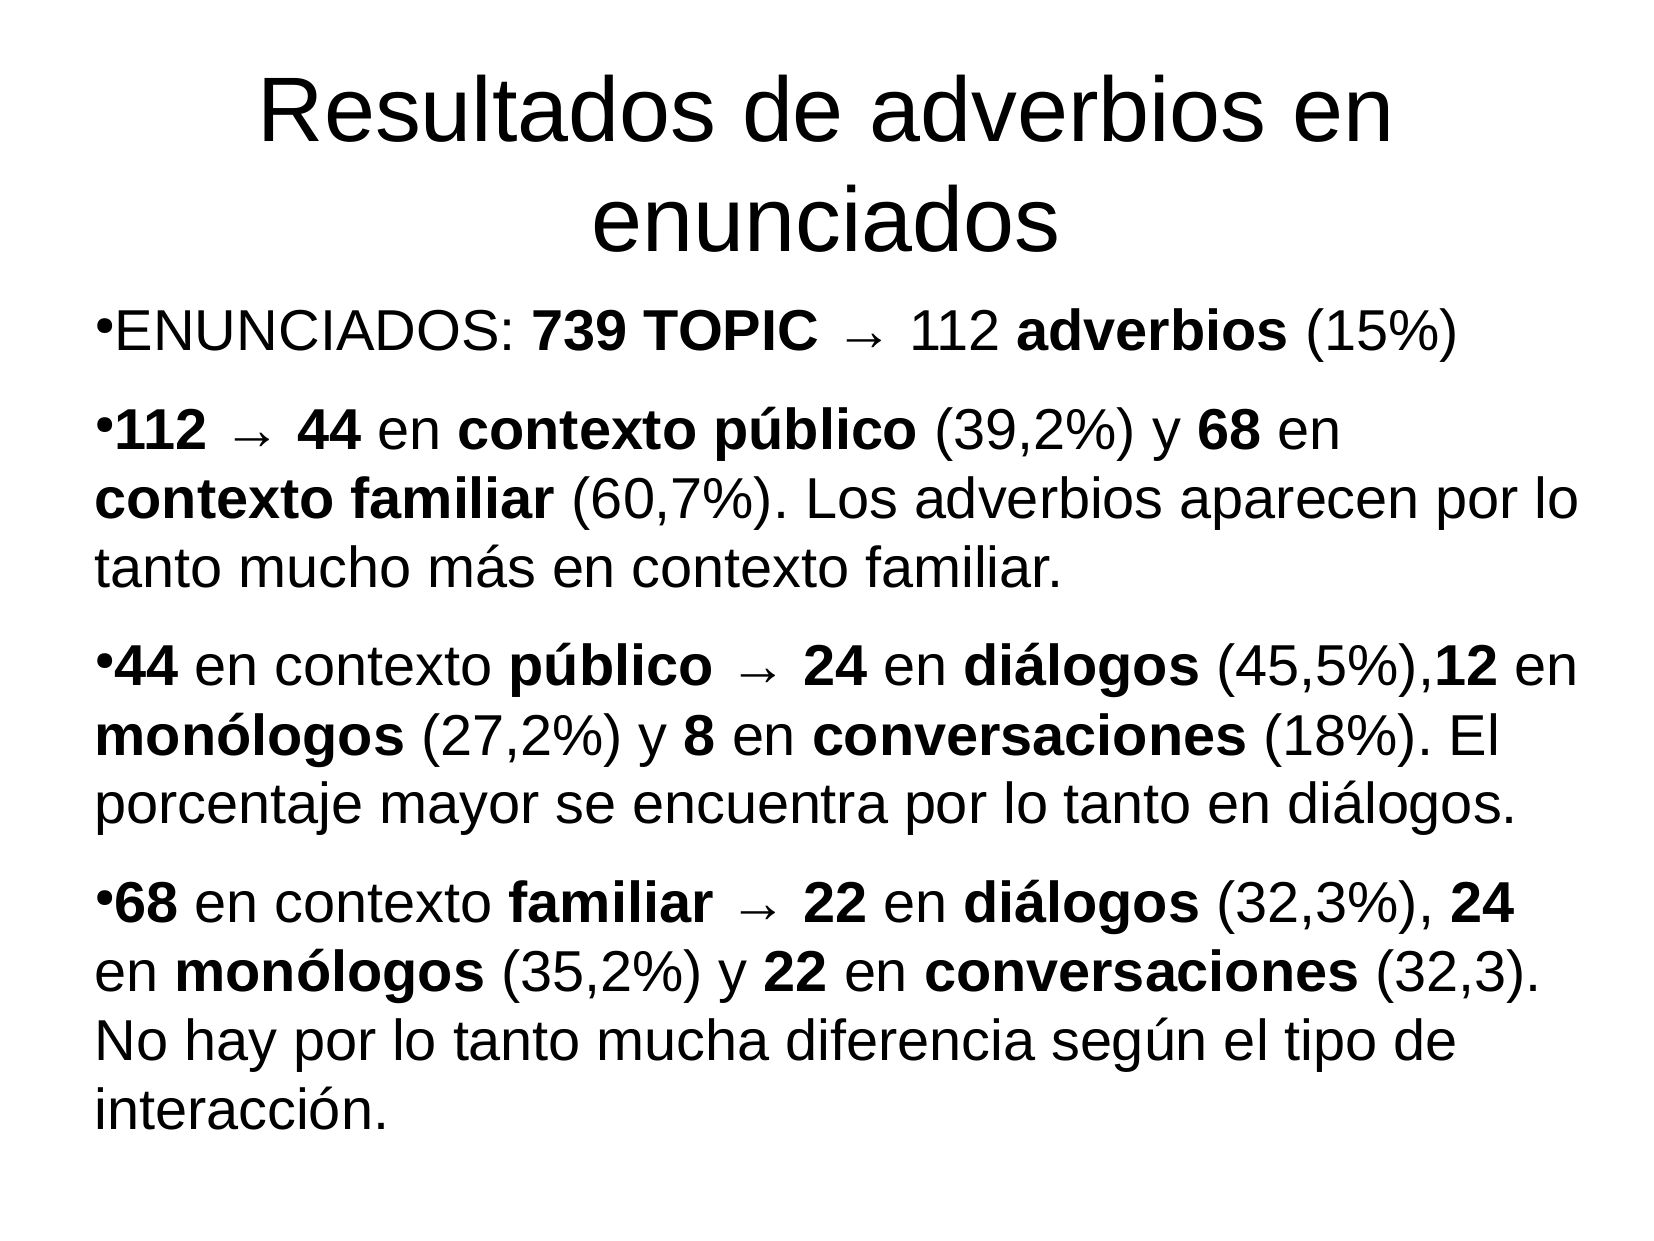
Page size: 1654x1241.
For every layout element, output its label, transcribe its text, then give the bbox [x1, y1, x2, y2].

list ENUNCIADOS: 739 TOPIC → 112 adverbios (15%) 112 → 44 en contexto público (39,2%) y 68 en contexto familiar (60,7%). Los adverbios aparecen por lo tanto mucho más en contexto familiar. 44 en contexto público → 24 en diálogos (45,5%),12 en monólogos (27,2%) y 8 en conversaciones (18%). El porcentaje mayor se encuentra por lo tanto en diálogos. 68 en contexto familiar → 22 en diálogos (32,3%), 24 en monólogos (35,2%) y 22 en conversaciones (32,3). No hay por lo tanto mucha diferencia según el tipo de interacción. [94, 293, 1583, 1172]
title Resultados de adverbios en enunciados [82, 49, 1571, 257]
